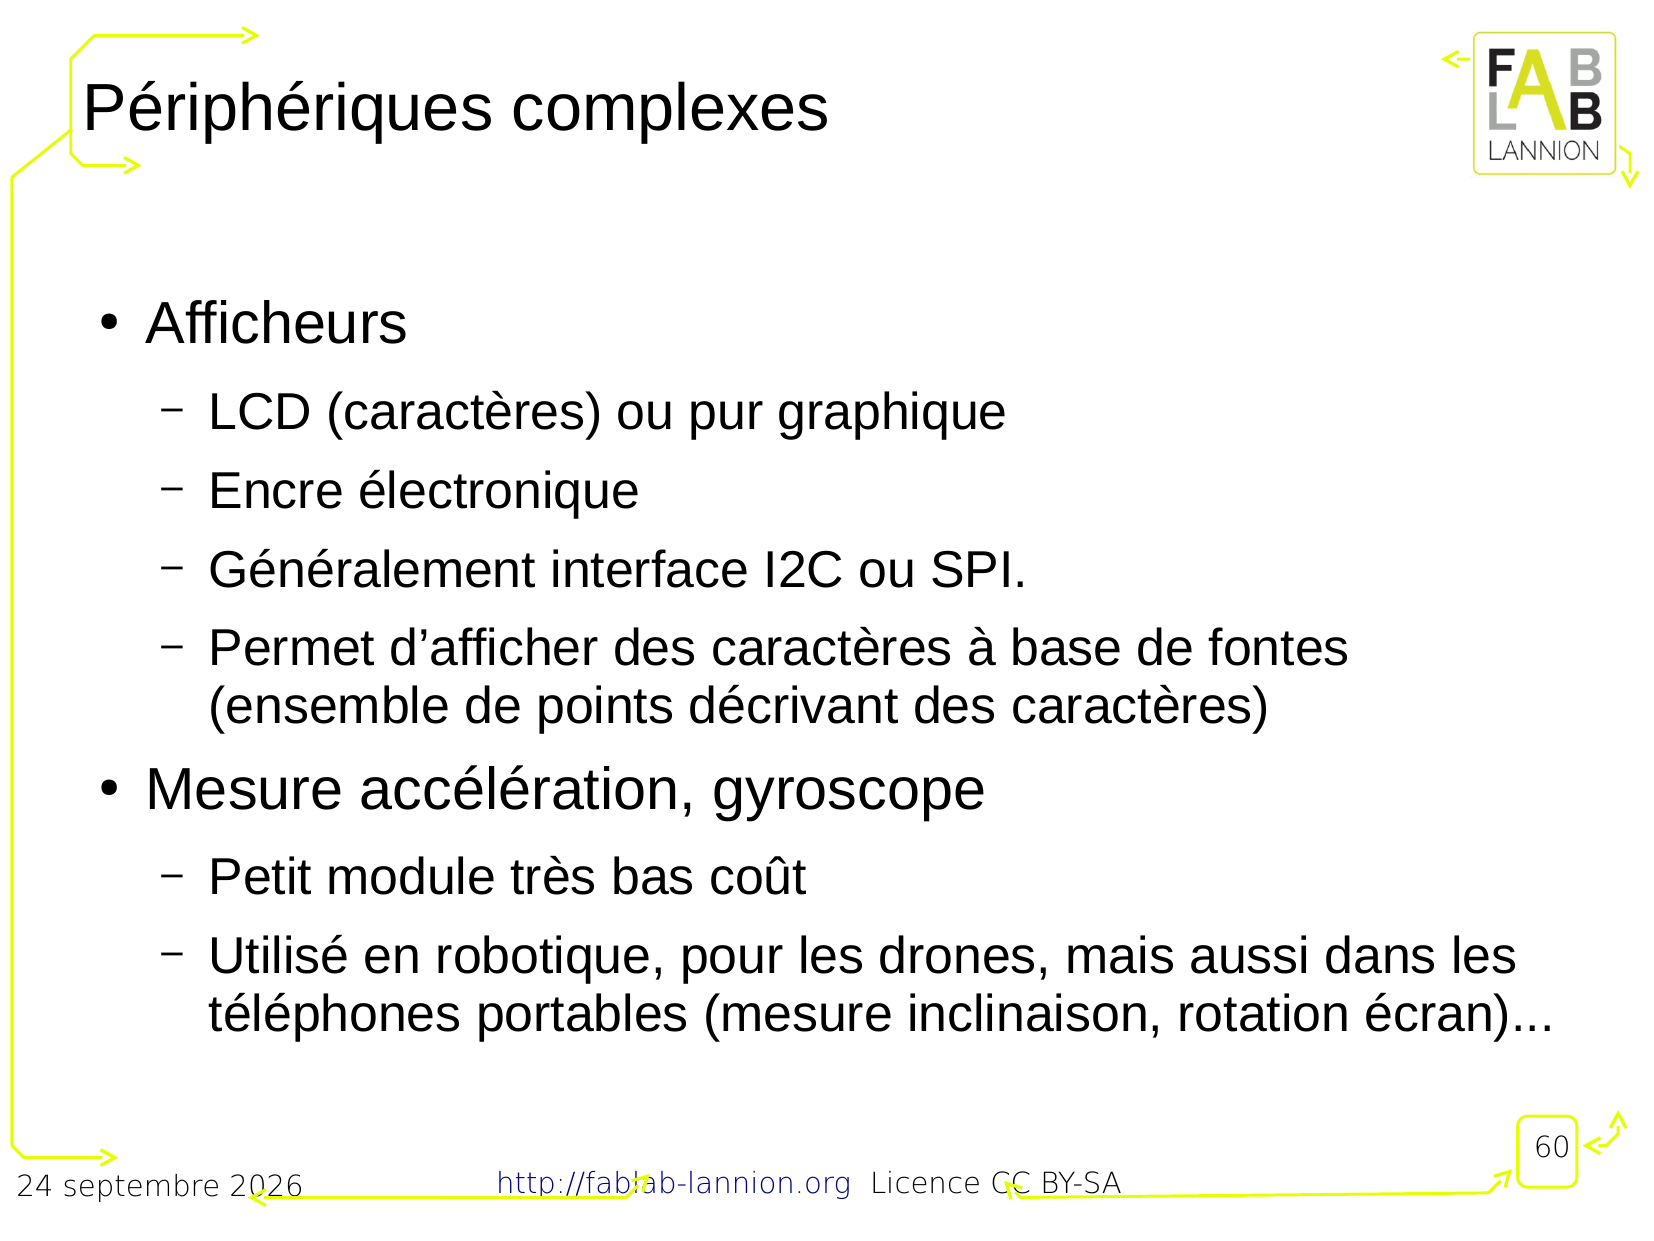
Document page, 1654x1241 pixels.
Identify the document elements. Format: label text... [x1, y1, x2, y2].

title Périphériques complexes [82, 49, 1441, 166]
list Afficheurs LCD (caractères) ou pur graphique Encre électronique Généralement interface I2C ou SPI. Permet d’afficher des caractères à base de fontes (ensemble de points décrivant des caractères) Mesure accélération, gyroscope Petit module très bas coût Utilisé en robotique, pour les drones, mais aussi dans les téléphones portables (mesure inclinaison, rotation écran)... [82, 290, 1571, 1099]
picture [1470, 29, 1619, 178]
